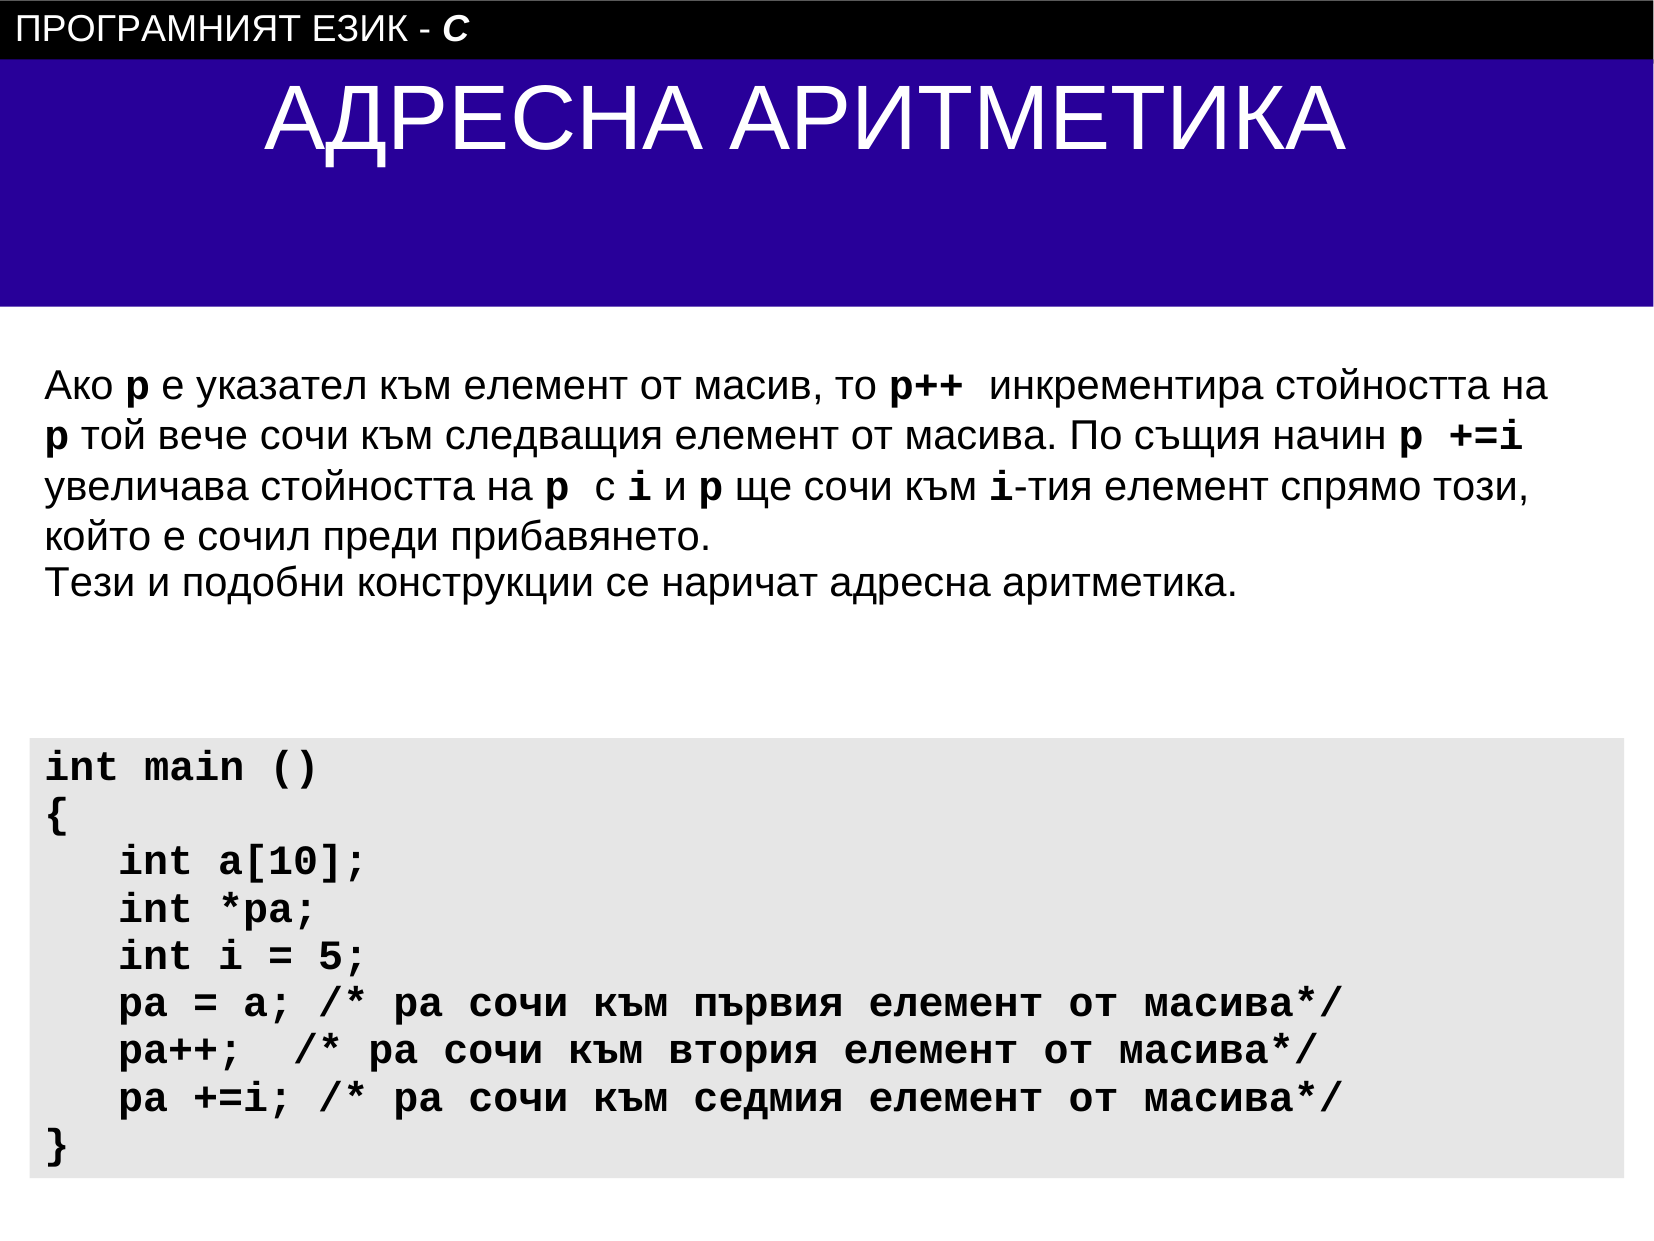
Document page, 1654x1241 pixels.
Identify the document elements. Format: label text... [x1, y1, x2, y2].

text_box Ако p е указател към елемент от масив, то p++ инкрементира стойността на p той вече сочи към следващия елемент от масива. По същия начин p +=i увеличава стойността на p с i и p ще сочи към i-тия елемент спрямо този, който е сочил преди прибавянето. Тези и подобни конструкции се наричат адресна аритметика. [29, 354, 1595, 634]
text_box int main () { int a[10]; int *pa; int i = 5; pa = a; /* pa сочи към първия елемент от масива*/ pa++; /* pa сочи към втория елемент от масива*/ pa +=i; /* pa сочи към седмия елемент от масива*/ } [29, 738, 1625, 1165]
text_box АДРЕСНА АРИТМЕТИКА [0, 59, 1654, 307]
text_box ПРОГРАМНИЯT ЕЗИК - С [0, 0, 1654, 59]
